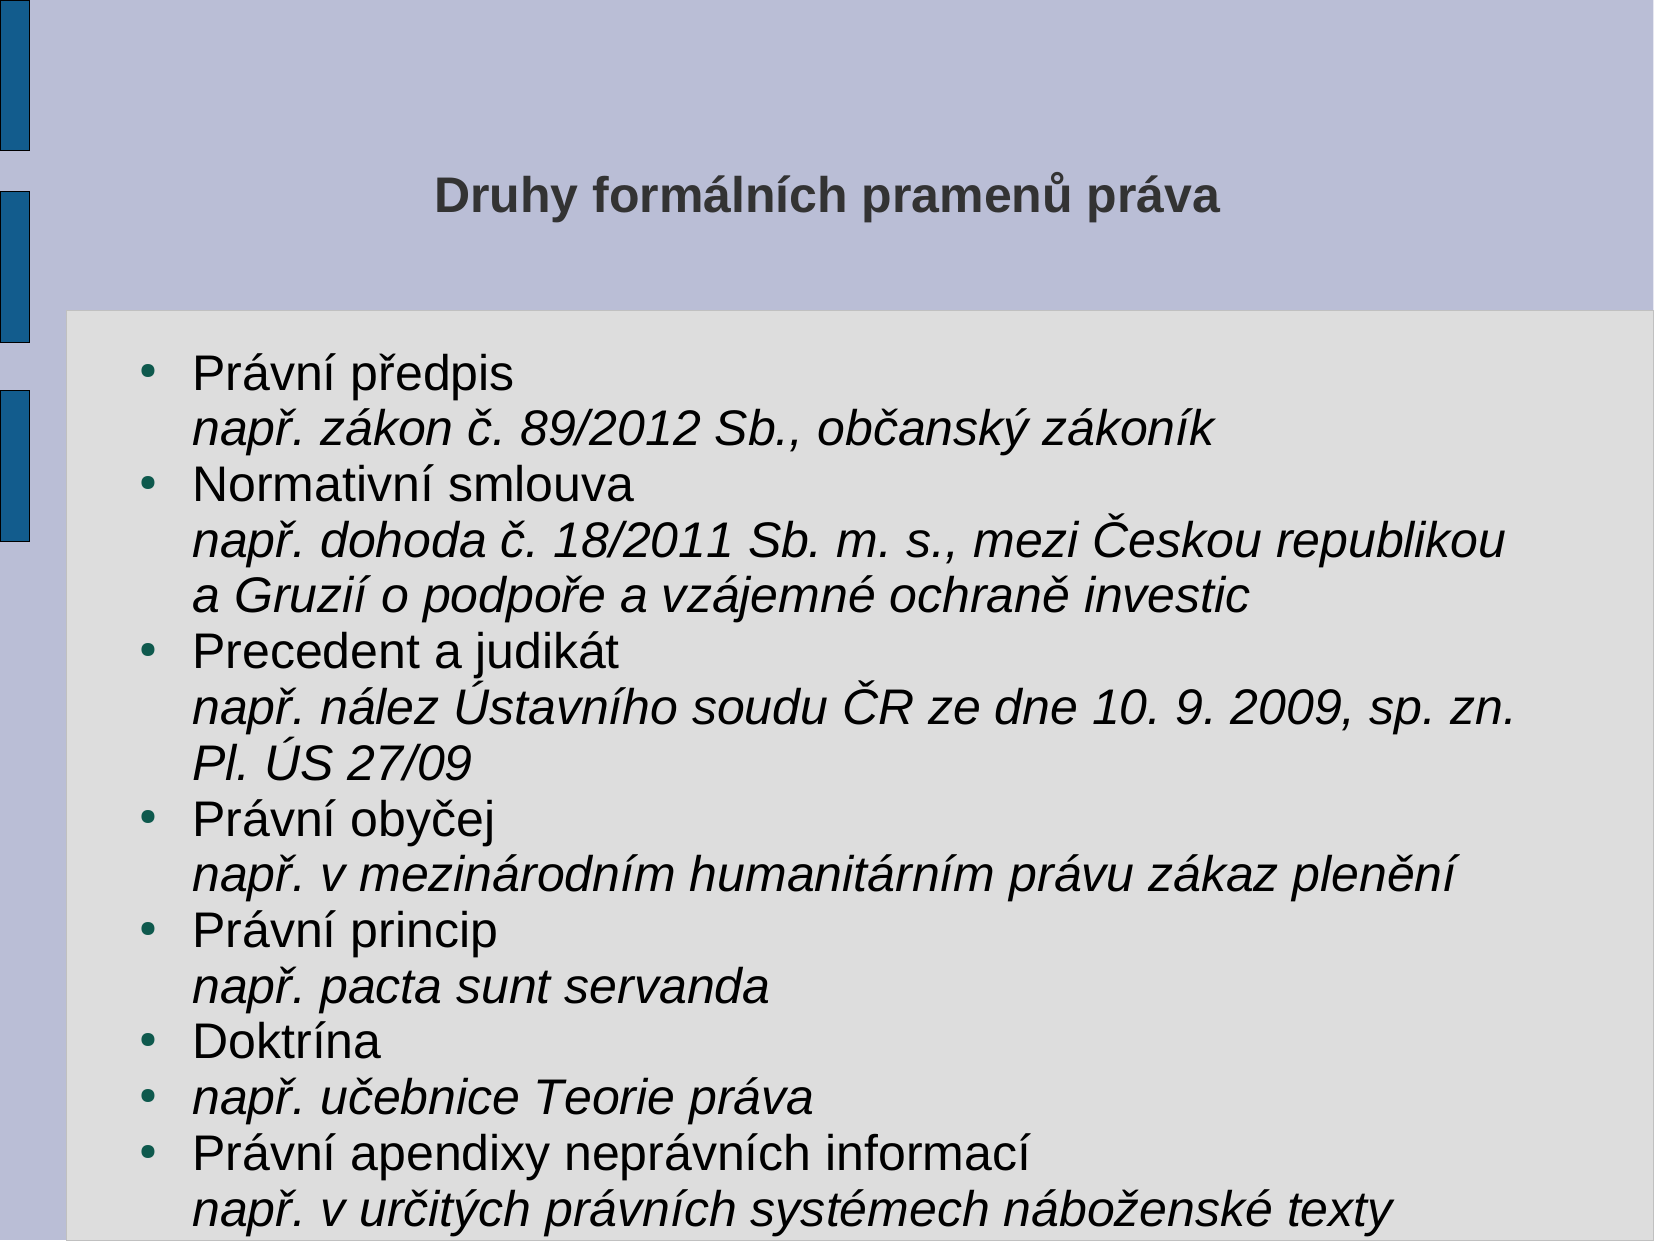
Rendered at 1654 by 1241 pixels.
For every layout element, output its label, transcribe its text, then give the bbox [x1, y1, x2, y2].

list Právní předpis např. zákon č. 89/2012 Sb., občanský zákoník Normativní smlouva např. dohoda č. 18/2011 Sb. m. s., mezi Českou republikou a Gruzií o podpoře a vzájemné ochraně investic Precedent a judikát např. nález Ústavního soudu ČR ze dne 10. 9. 2009, sp. zn. Pl. ÚS 27/09 Právní obyčej např. v mezinárodním humanitárním právu zákaz plenění Právní princip např. pacta sunt servanda Doktrína např. učebnice Teorie práva Právní apendixy neprávních informací např. v určitých právních systémech náboženské texty [121, 344, 1534, 1237]
title Druhy formálních pramenů práva [121, 91, 1534, 299]
